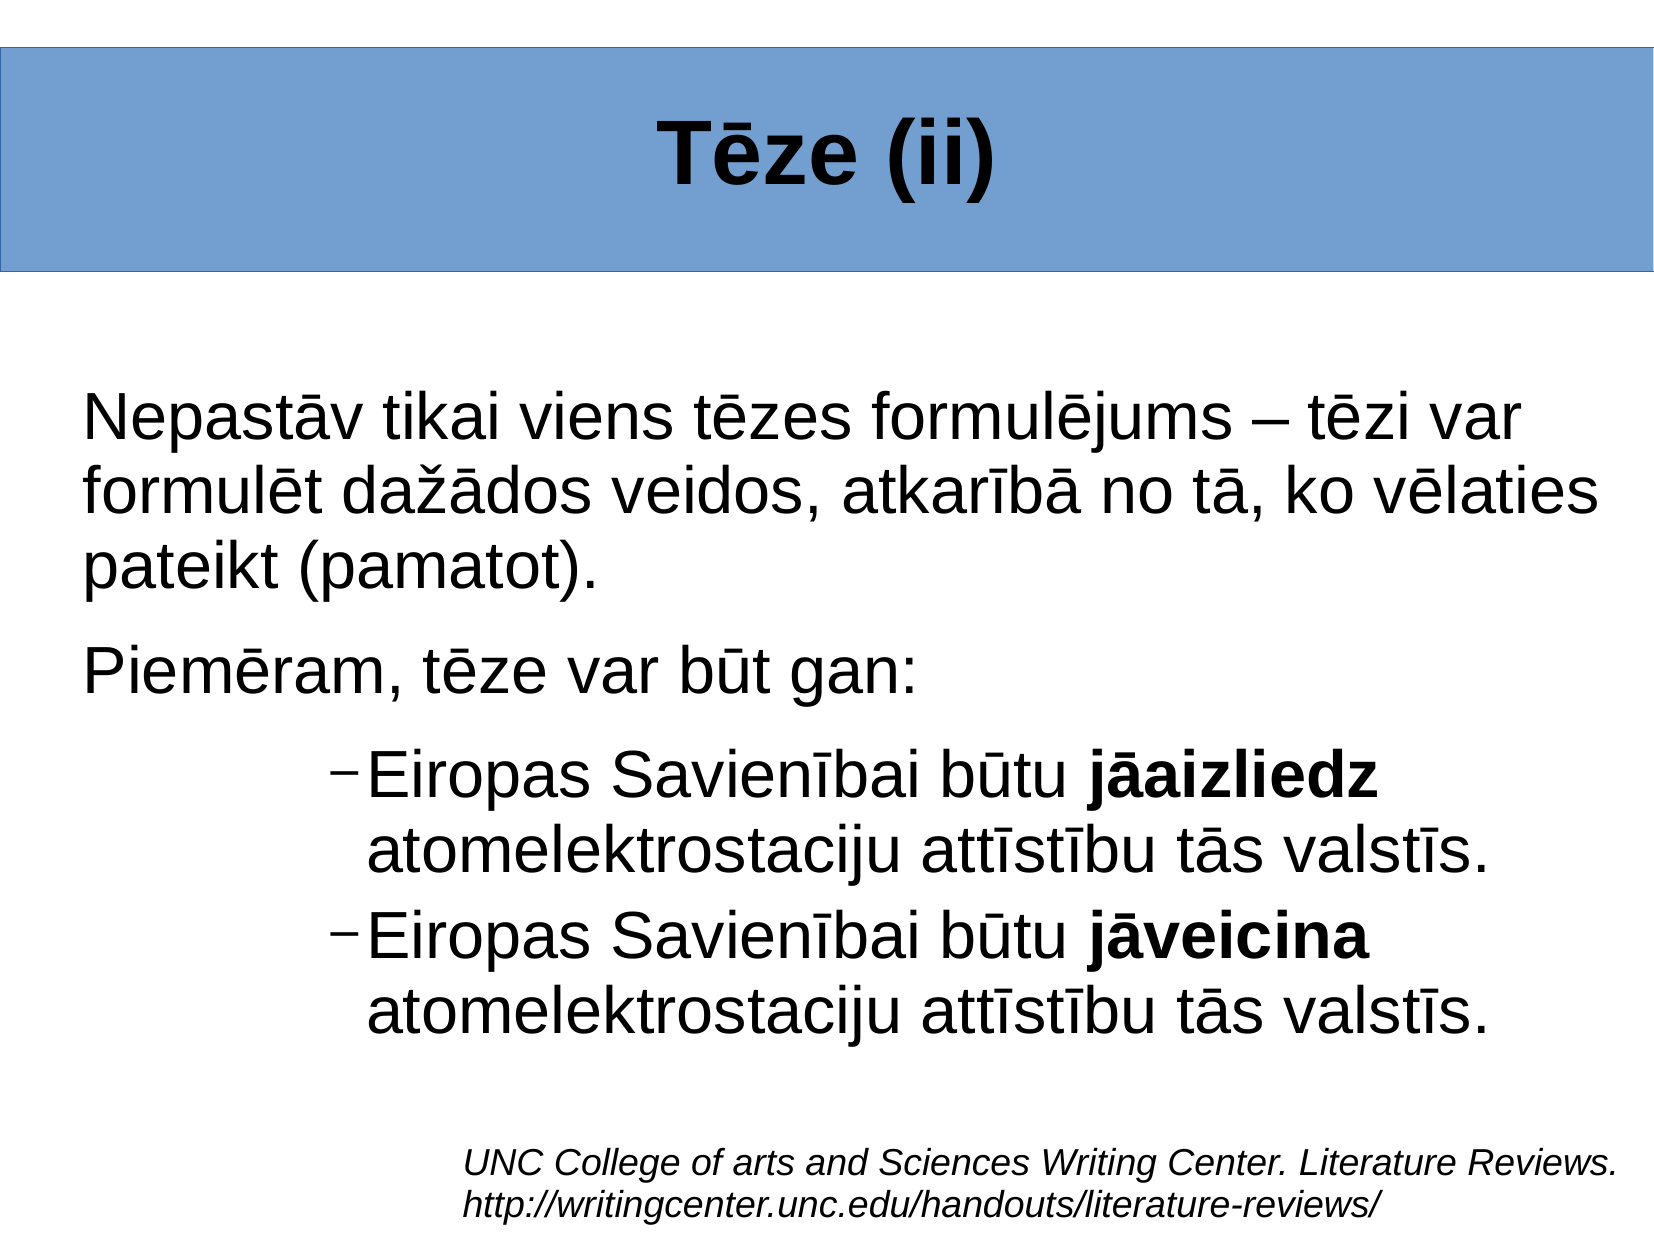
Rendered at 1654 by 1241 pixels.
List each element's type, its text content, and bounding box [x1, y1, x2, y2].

text_box [0, 47, 1654, 272]
title Tēze (ii) [82, 49, 1571, 257]
list Nepastāv tikai viens tēzes formulējums – tēzi var formulēt dažādos veidos, atkarībā no tā, ko vēlaties pateikt (pamatot). Piemēram, tēze var būt gan: Eiropas Savienībai būtu jāaizliedz atomelektrostaciju attīstību tās valstīs. Eiropas Savienībai būtu jāveicina atomelektrostaciju attīstību tās valstīs. [82, 378, 1619, 1099]
text_box UNC College of arts and Sciences Writing Center. Literature Reviews. http://writingcenter.unc.edu/handouts/literature-reviews/ [447, 1133, 1646, 1233]
